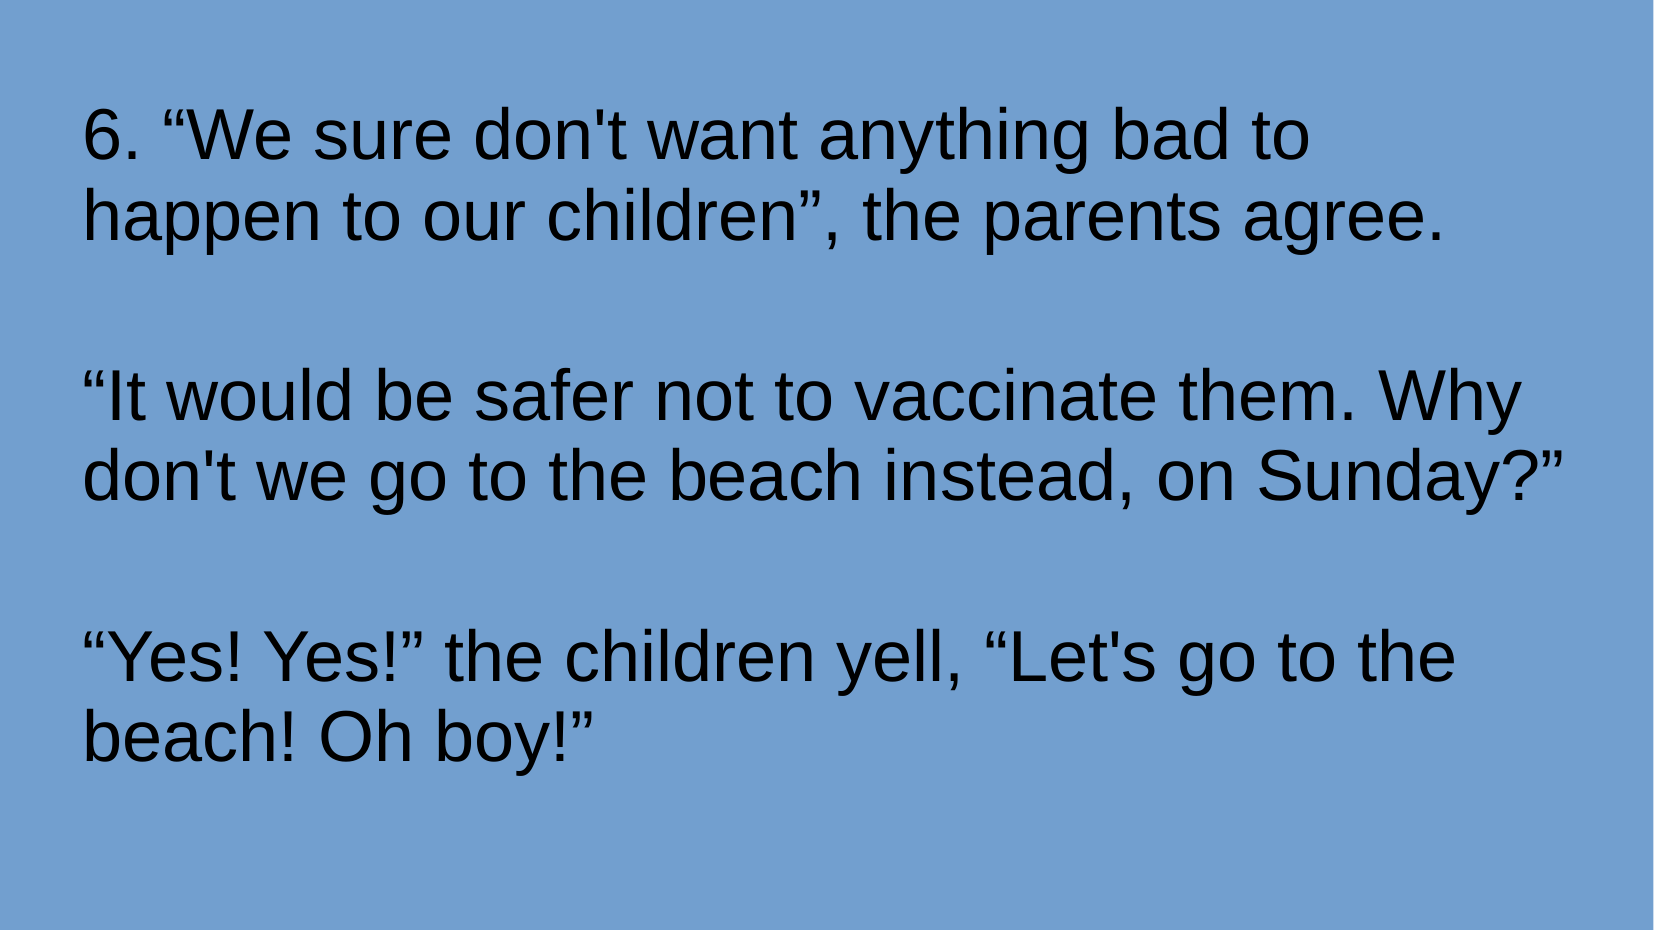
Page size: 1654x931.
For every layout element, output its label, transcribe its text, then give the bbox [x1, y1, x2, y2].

list 6. “We sure don't want anything bad to happen to our children”, the parents agree. “It would be safer not to vaccinate them. Why don't we go to the beach instead, on Sunday?” “Yes! Yes!” the children yell, “Let's go to the beach! Oh boy!” [82, 94, 1571, 863]
